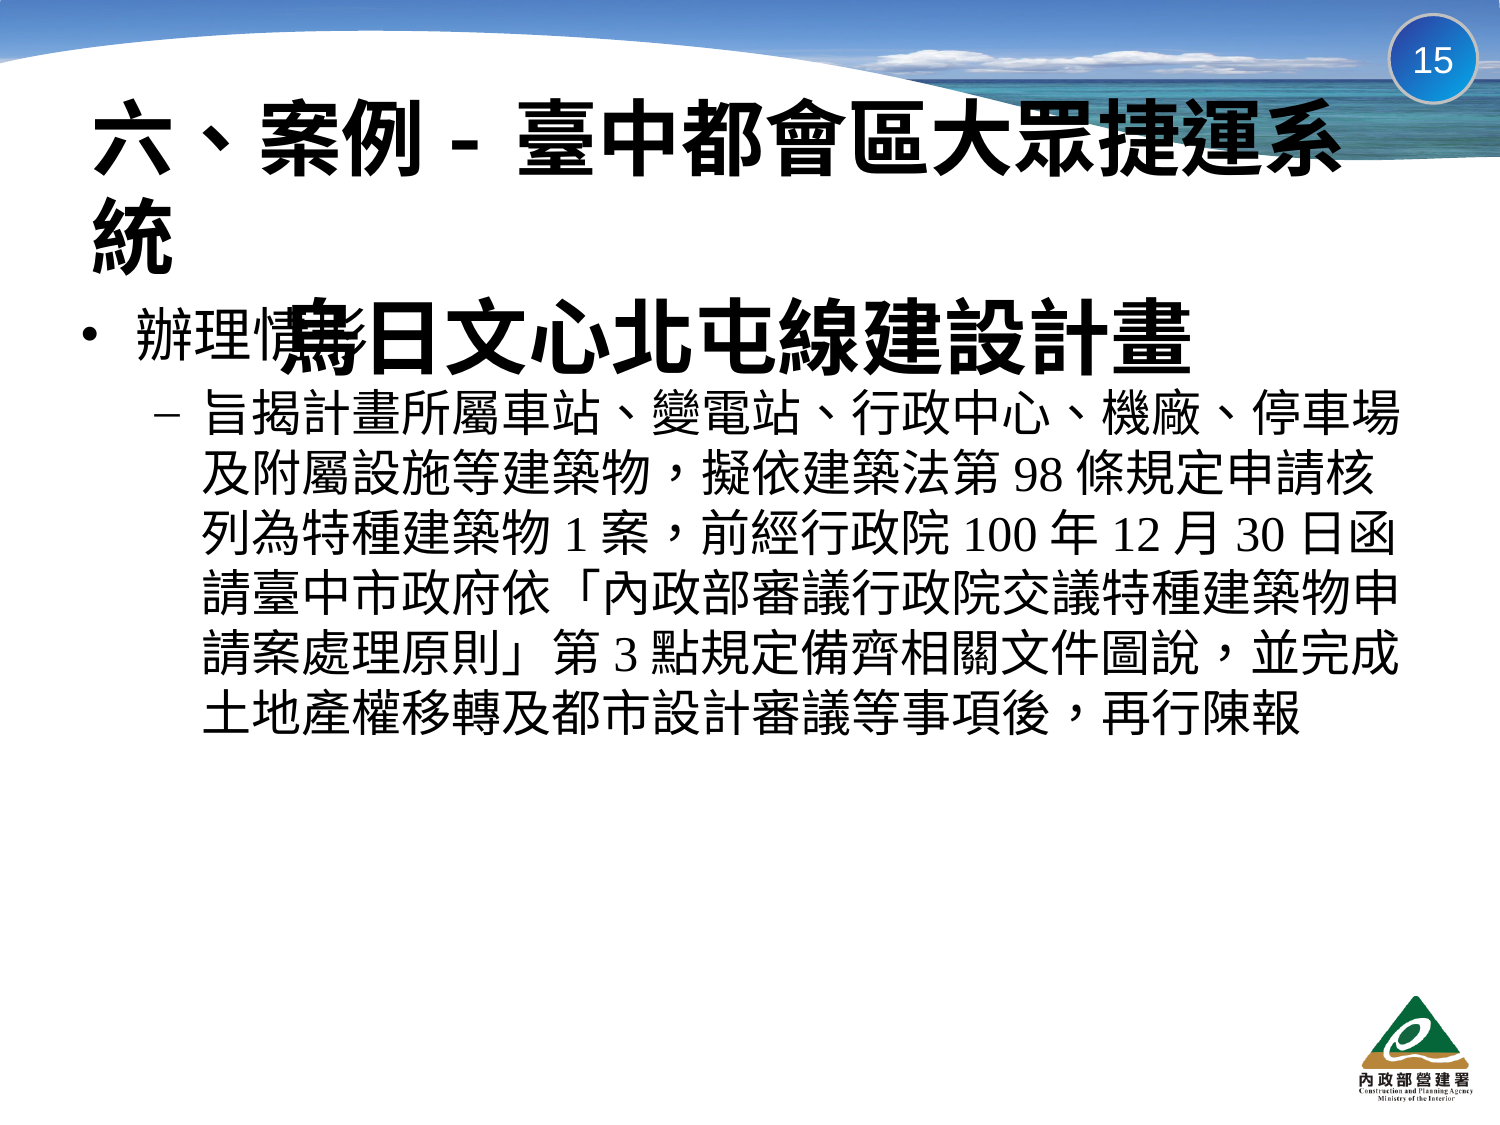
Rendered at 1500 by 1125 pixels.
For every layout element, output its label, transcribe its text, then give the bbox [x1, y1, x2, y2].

picture [1436, 996, 1473, 1102]
text_box 六、案例-臺中都會區大眾捷運系統 烏日文心北屯線建設計畫 [76, 78, 1427, 266]
list 辦理情形 旨揭計畫所屬車站、變電站、行政中心、機廠、停車場及附屬設施等建築物，擬依建築法第98條規定申請核列為特種建築物1案，前經行政院100年12月30日函請臺中市政府依「內政部審議行政院交議特種建築物申請案處理原則」第3點規定備齊相關文件圖說，並完成土地產權移轉及都市設計審議等事項後，再行陳報 [64, 290, 1436, 1125]
